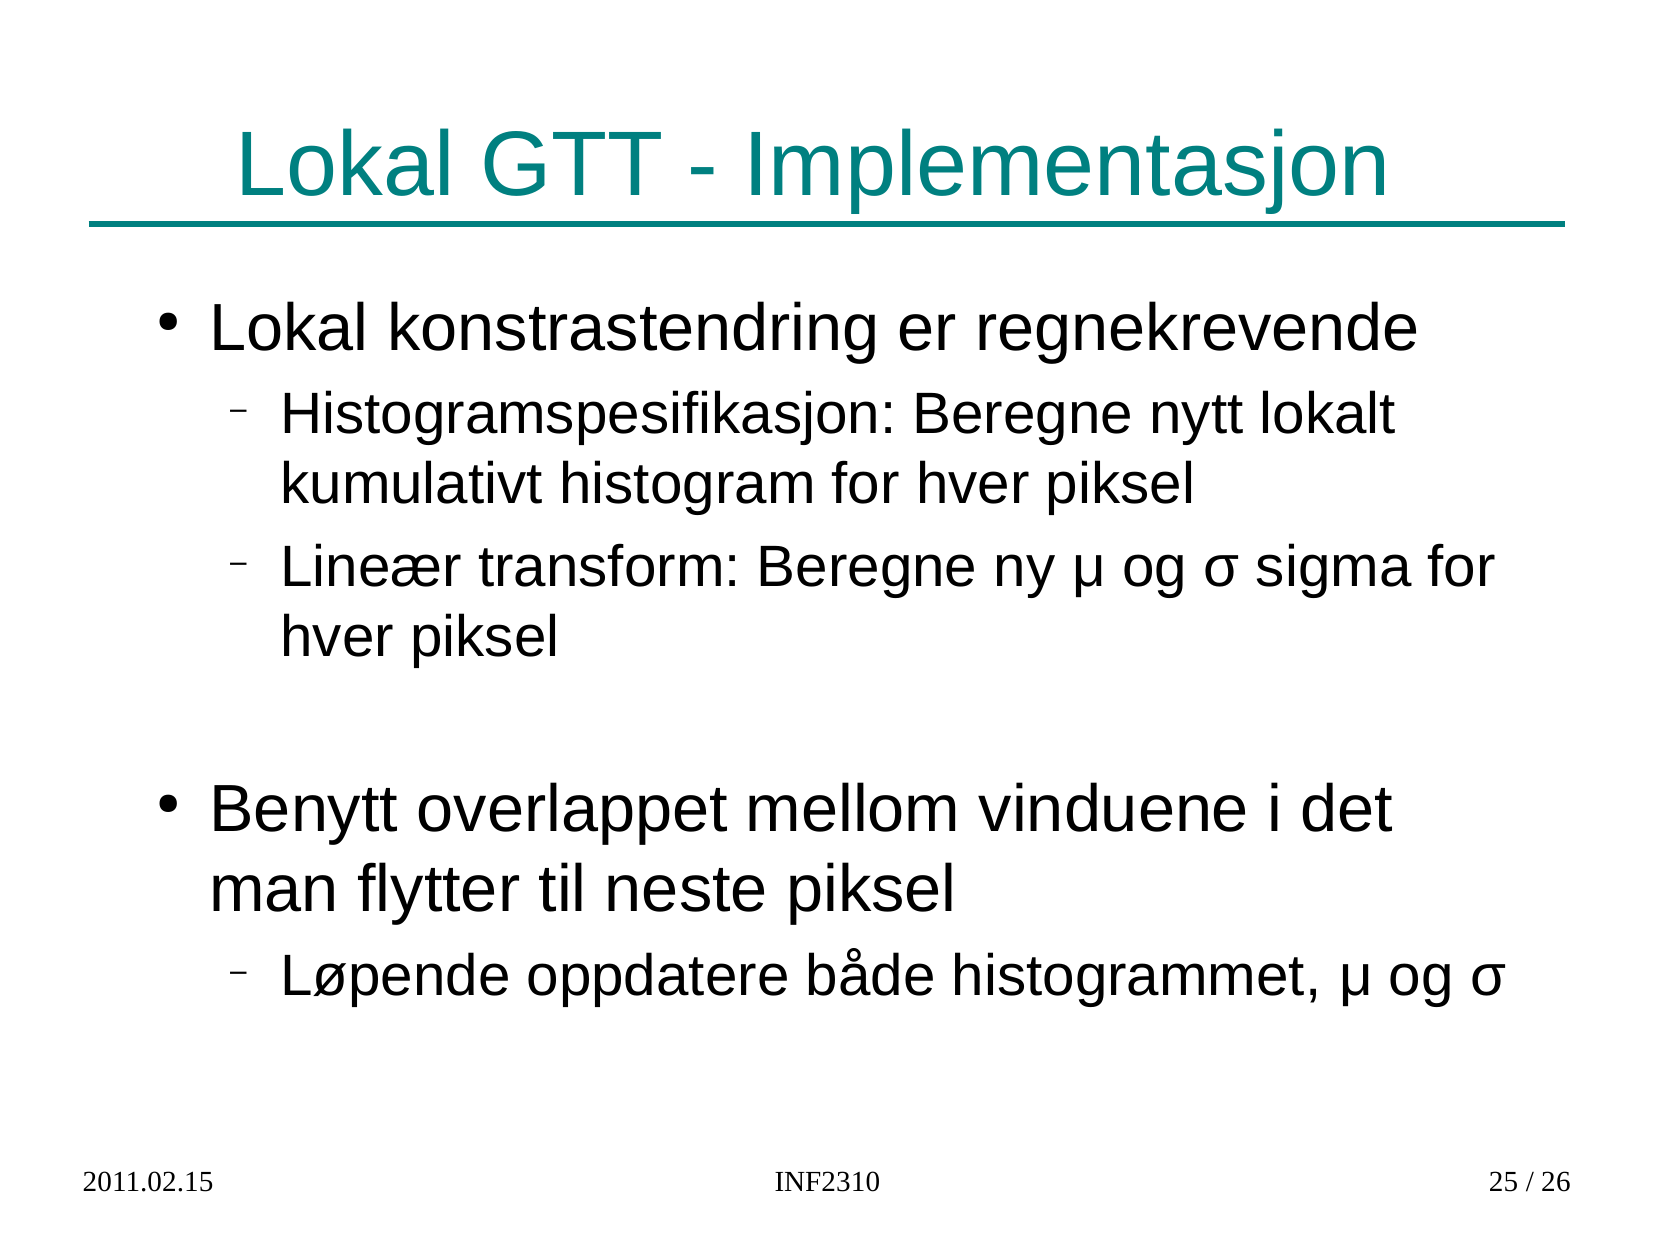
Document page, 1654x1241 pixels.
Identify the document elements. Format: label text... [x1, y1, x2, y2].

list Lokal konstrastendring er regnekrevende Histogramspesifikasjon: Beregne nytt lokalt kumulativt histogram for hver piksel Lineær transform: Beregne ny μ og σ sigma for hver piksel Benytt overlappet mellom vinduene i det man flytter til neste piksel Løpende oppdatere både histogrammet, μ og σ [124, 275, 1530, 1144]
title Lokal GTT - Implementasjon [123, 68, 1530, 249]
